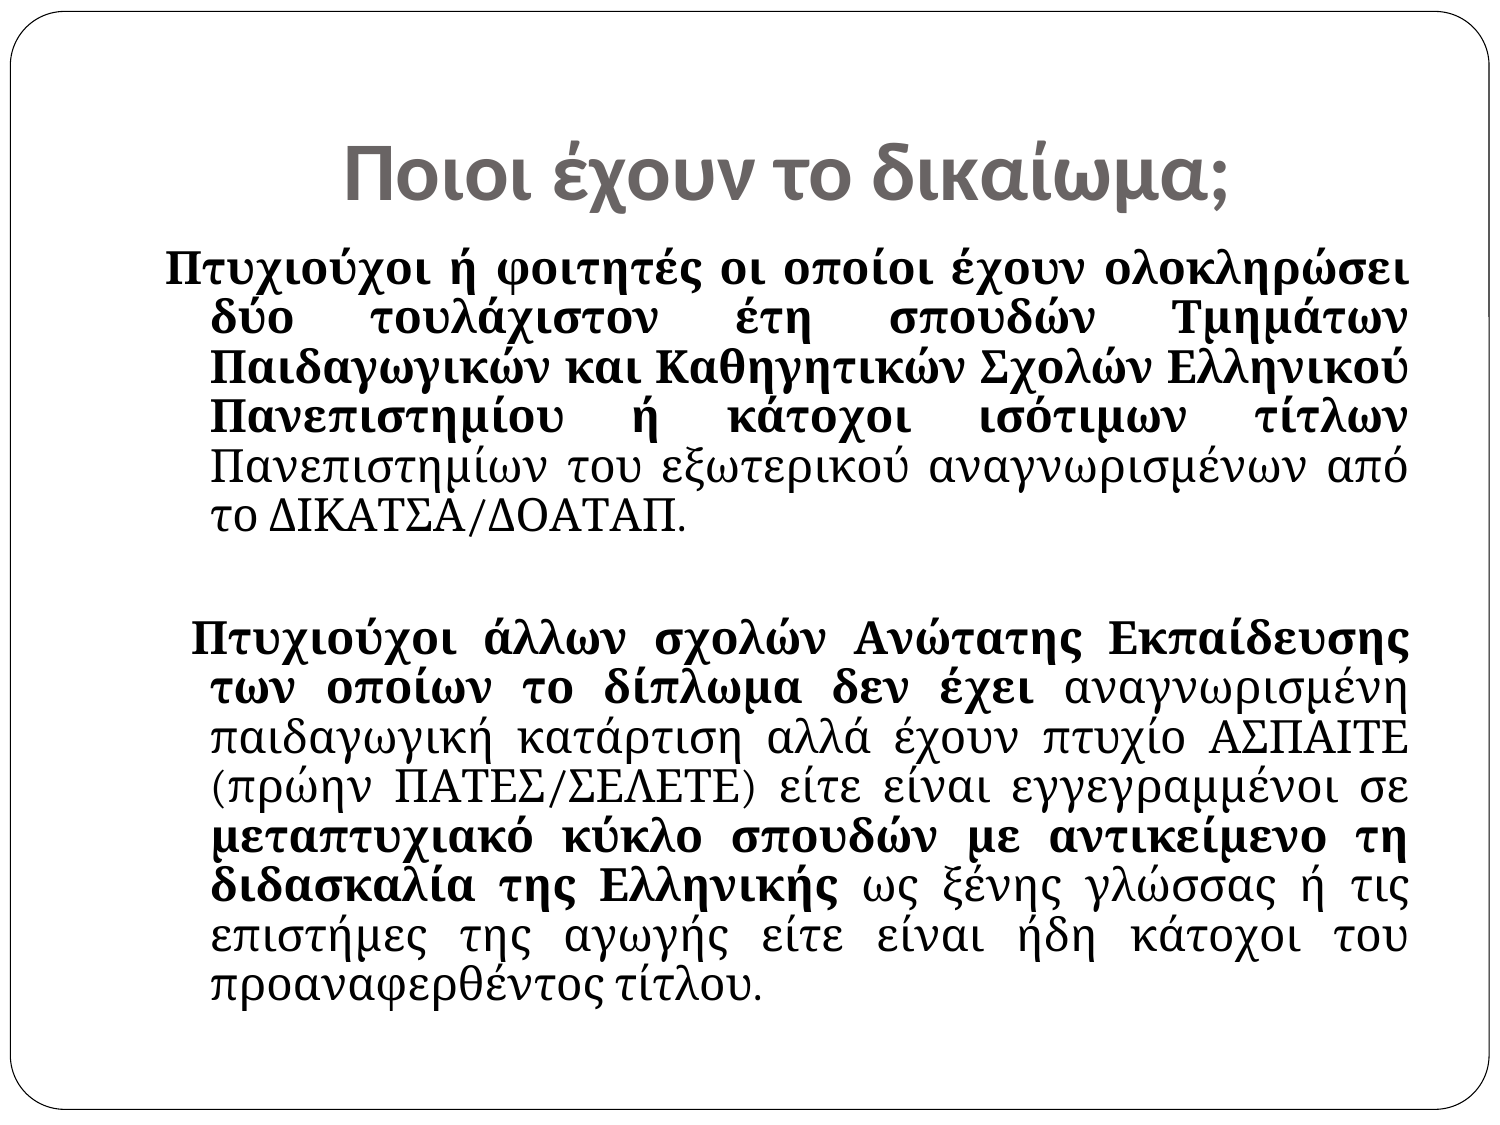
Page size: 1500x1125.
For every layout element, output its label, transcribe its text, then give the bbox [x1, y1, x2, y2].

list Πτυχιούχοι ή φοιτητές οι οποίοι έχουν ολοκληρώσει δύο τουλάχιστον έτη σπουδών Τμημάτων Παιδαγωγικών και Καθηγητικών Σχολών Ελληνικού Πανεπιστημίου ή κάτοχοι ισότιμων τίτλων Πανεπιστημίων του εξωτερικού αναγνωρισμένων από το ΔΙΚΑΤΣΑ/ΔΟΑΤΑΠ. Πτυχιούχοι άλλων σχολών Ανώτατης Εκπαίδευσης των οποίων το δίπλωμα δεν έχει αναγνωρισμένη παιδαγωγική κατάρτιση αλλά έχουν πτυχίο ΑΣΠΑΙΤΕ (πρώην ΠΑΤΕΣ/ΣΕΛΕΤΕ) είτε είναι εγγεγραμμένοι σε μεταπτυχιακό κύκλο σπουδών με αντικείμενο τη διδασκαλία της Ελληνικής ως ξένης γλώσσας ή τις επιστήμες της αγωγής είτε είναι ήδη κάτοχοι του προαναφερθέντος τίτλου. [150, 237, 1426, 988]
title Ποιοι έχουν το δικαίωμα; [150, 44, 1426, 233]
